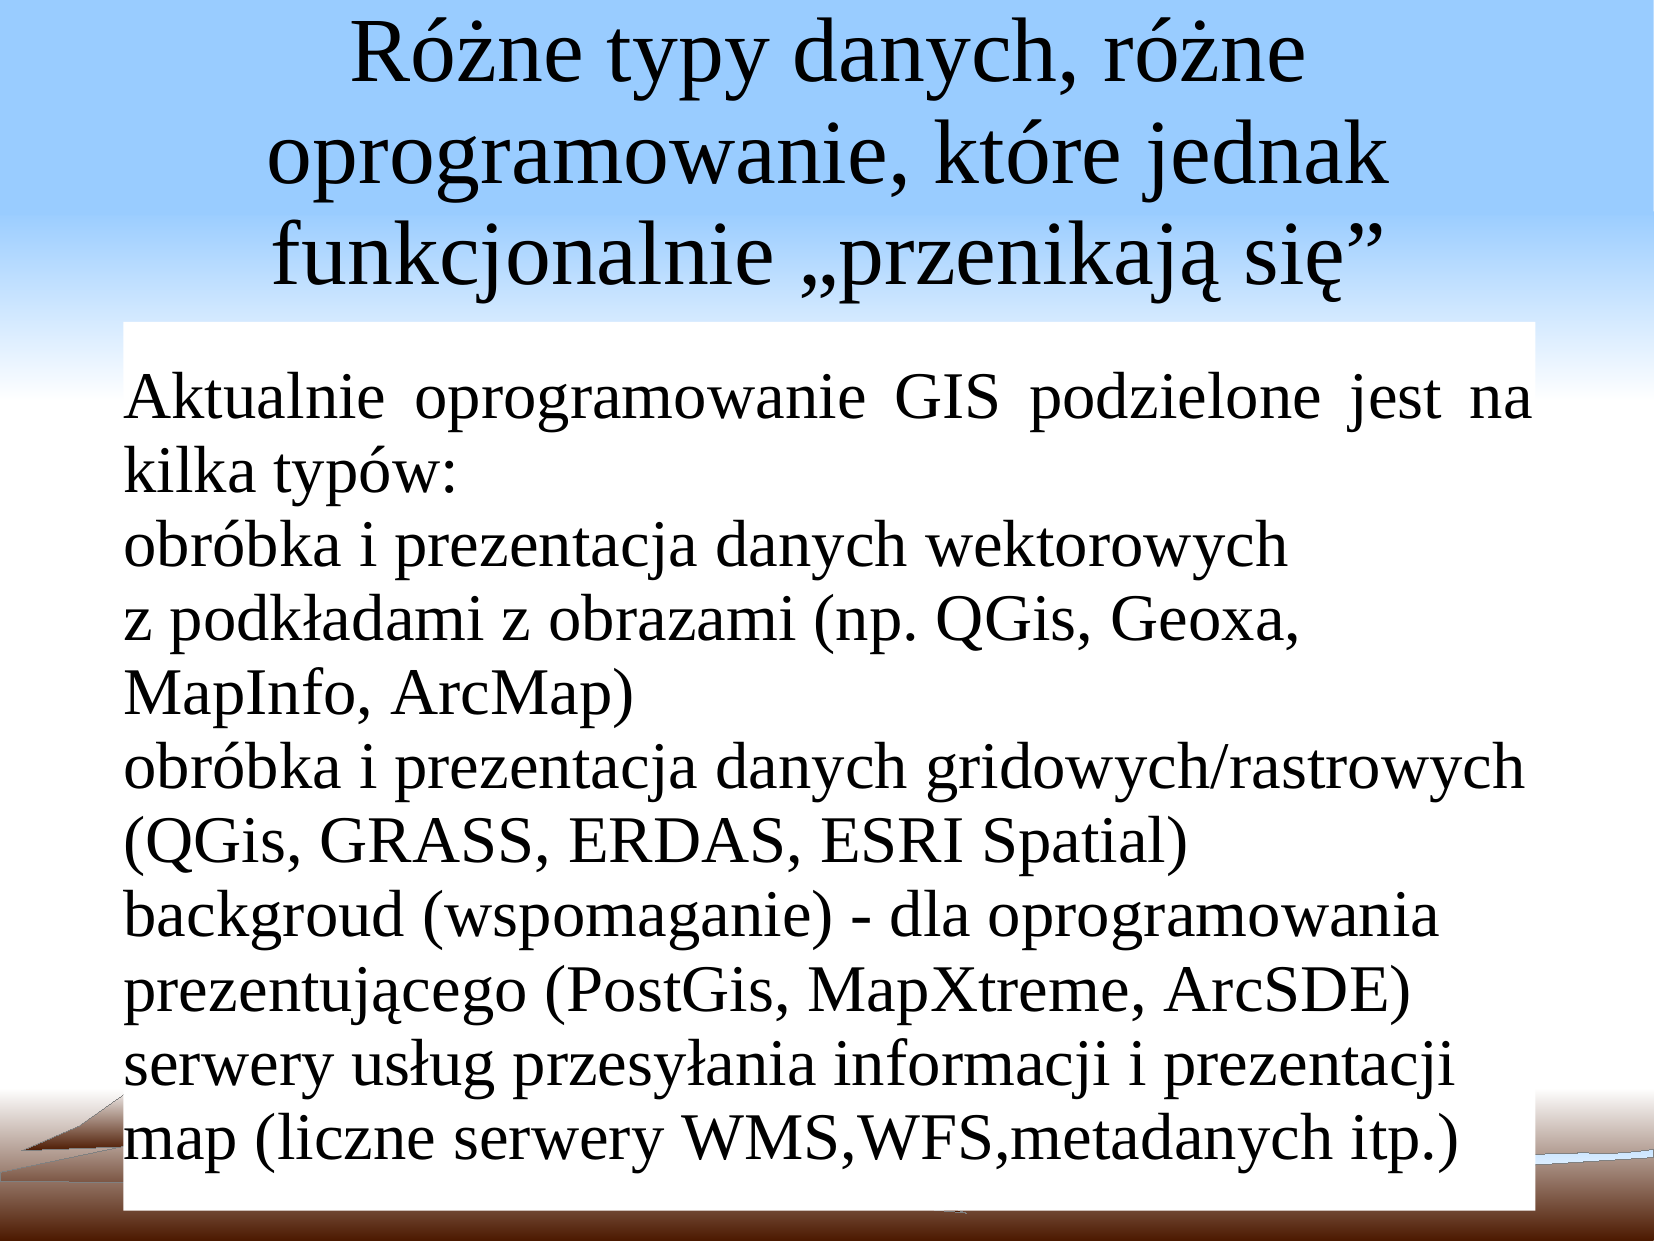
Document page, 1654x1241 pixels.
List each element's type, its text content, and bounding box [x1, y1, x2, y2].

title Różne typy danych, różne oprogramowanie, które jednak funkcjonalnie „przenikają się” [123, 0, 1536, 305]
subtitle Aktualnie oprogramowanie GIS podzielone jest na kilka typów: obróbka i prezentacja danych wektorowych z podkładami z obrazami (np. QGis, Geoxa, MapInfo, ArcMap) obróbka i prezentacja danych gridowych/rastrowych (QGis, GRASS, ERDAS, ESRI Spatial) backgroud (wspomaganie) - dla oprogramowania prezentującego (PostGis, MapXtreme, ArcSDE) serwery usług przesyłania informacji i prezentacji map (liczne serwery WMS,WFS,metadanych itp.) [123, 321, 1536, 1211]
